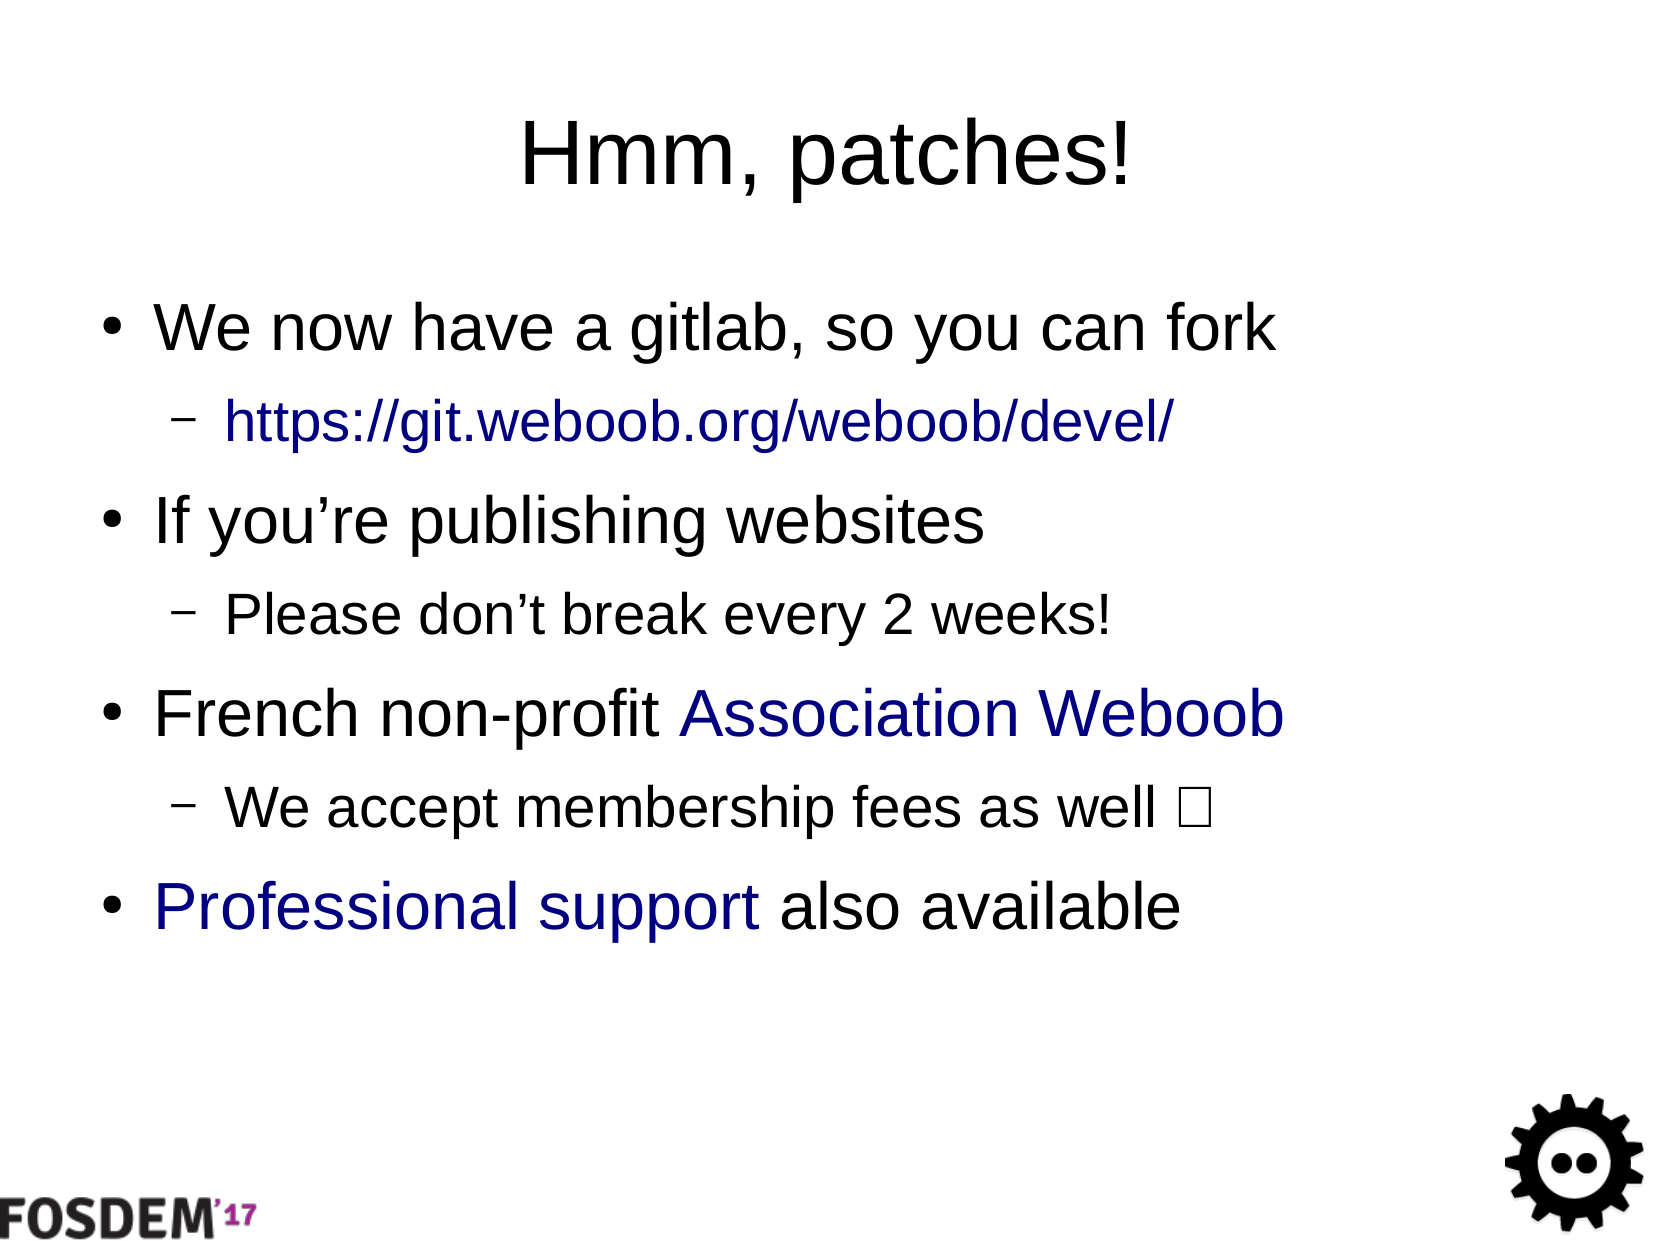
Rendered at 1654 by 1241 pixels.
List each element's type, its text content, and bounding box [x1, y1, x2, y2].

title Hmm, patches! [82, 49, 1571, 257]
picture [1505, 1094, 1648, 1235]
list We now have a gitlab, so you can fork https://git.weboob.org/weboob/devel/ If you’re publishing websites Please don’t break every 2 weeks! French non-profit Association Weboob We accept membership fees as well 🤑 Professional support also available [82, 290, 1571, 1010]
picture [0, 1196, 258, 1241]
